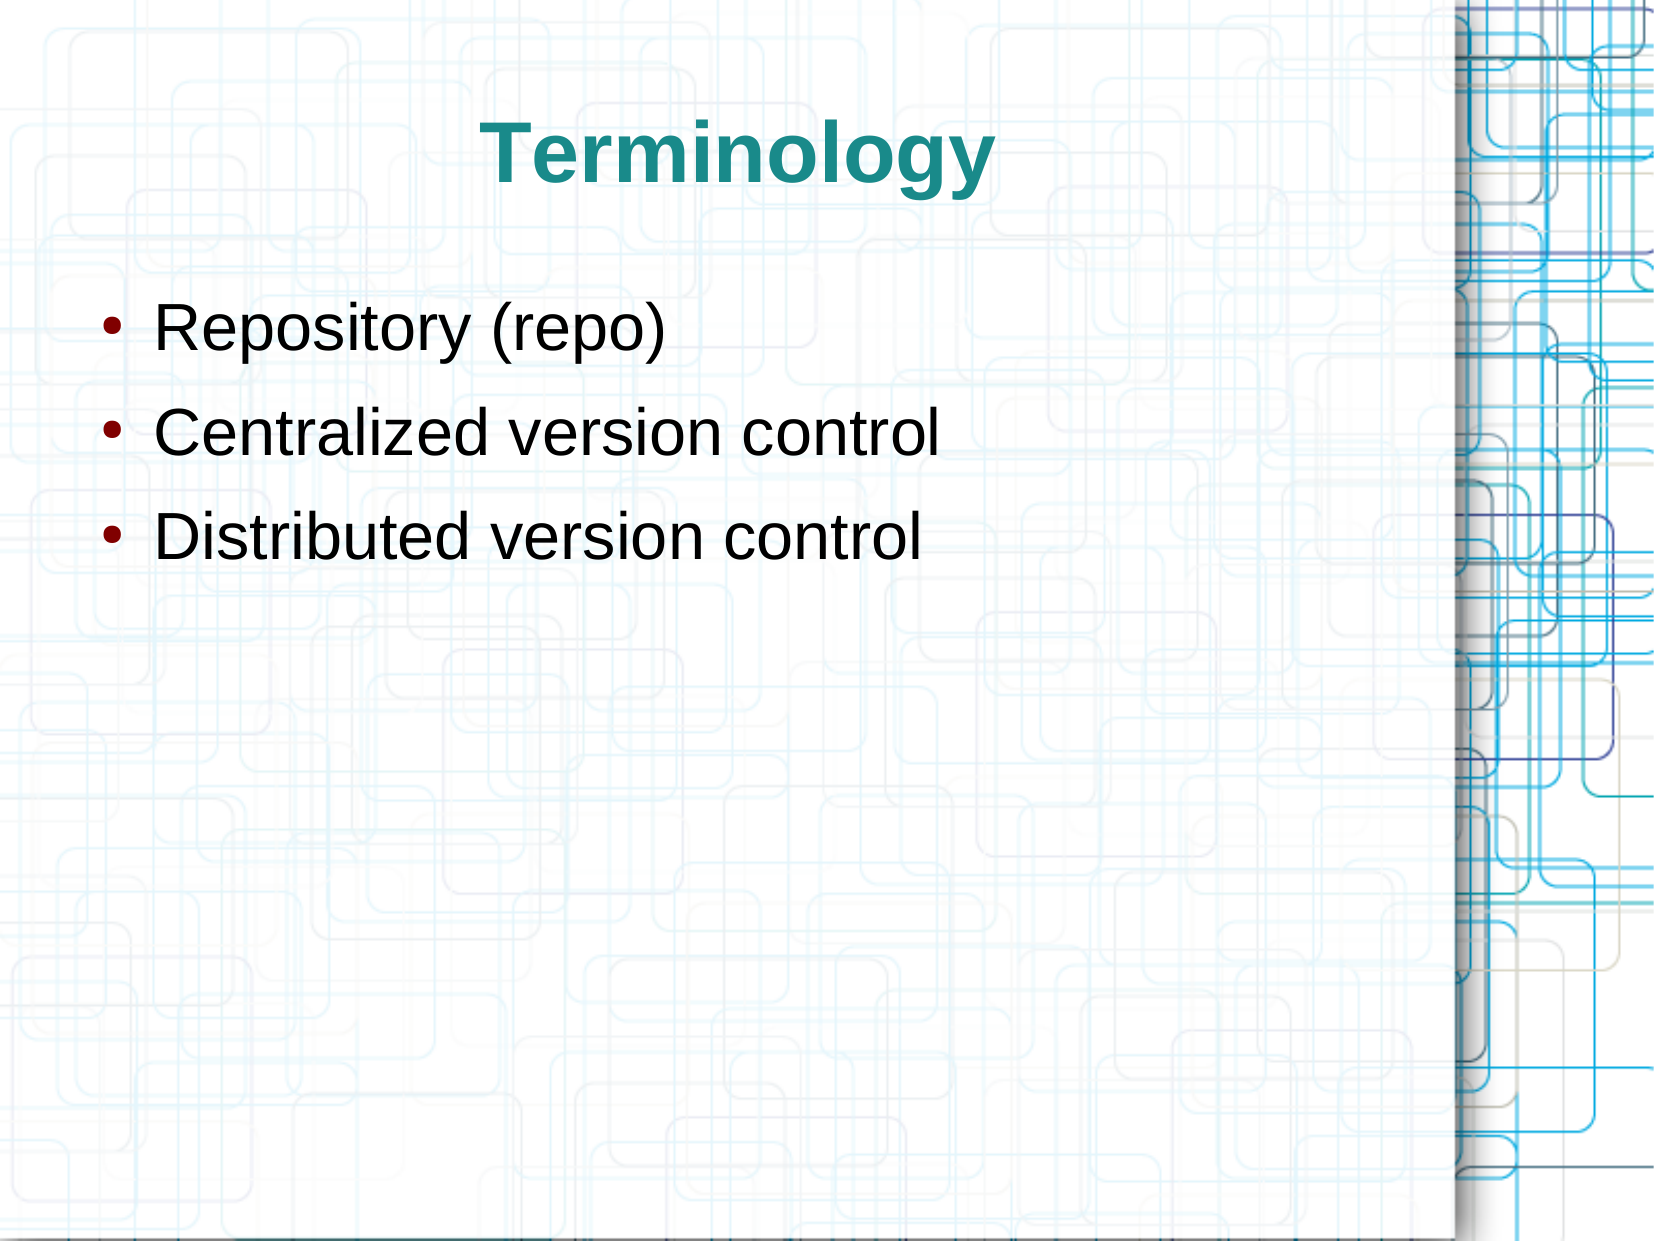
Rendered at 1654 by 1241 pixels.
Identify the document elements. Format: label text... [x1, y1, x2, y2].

title Terminology [59, 49, 1418, 257]
list Repository (repo) Centralized version control Distributed version control [82, 290, 1418, 1010]
picture [0, 0, 1654, 1241]
